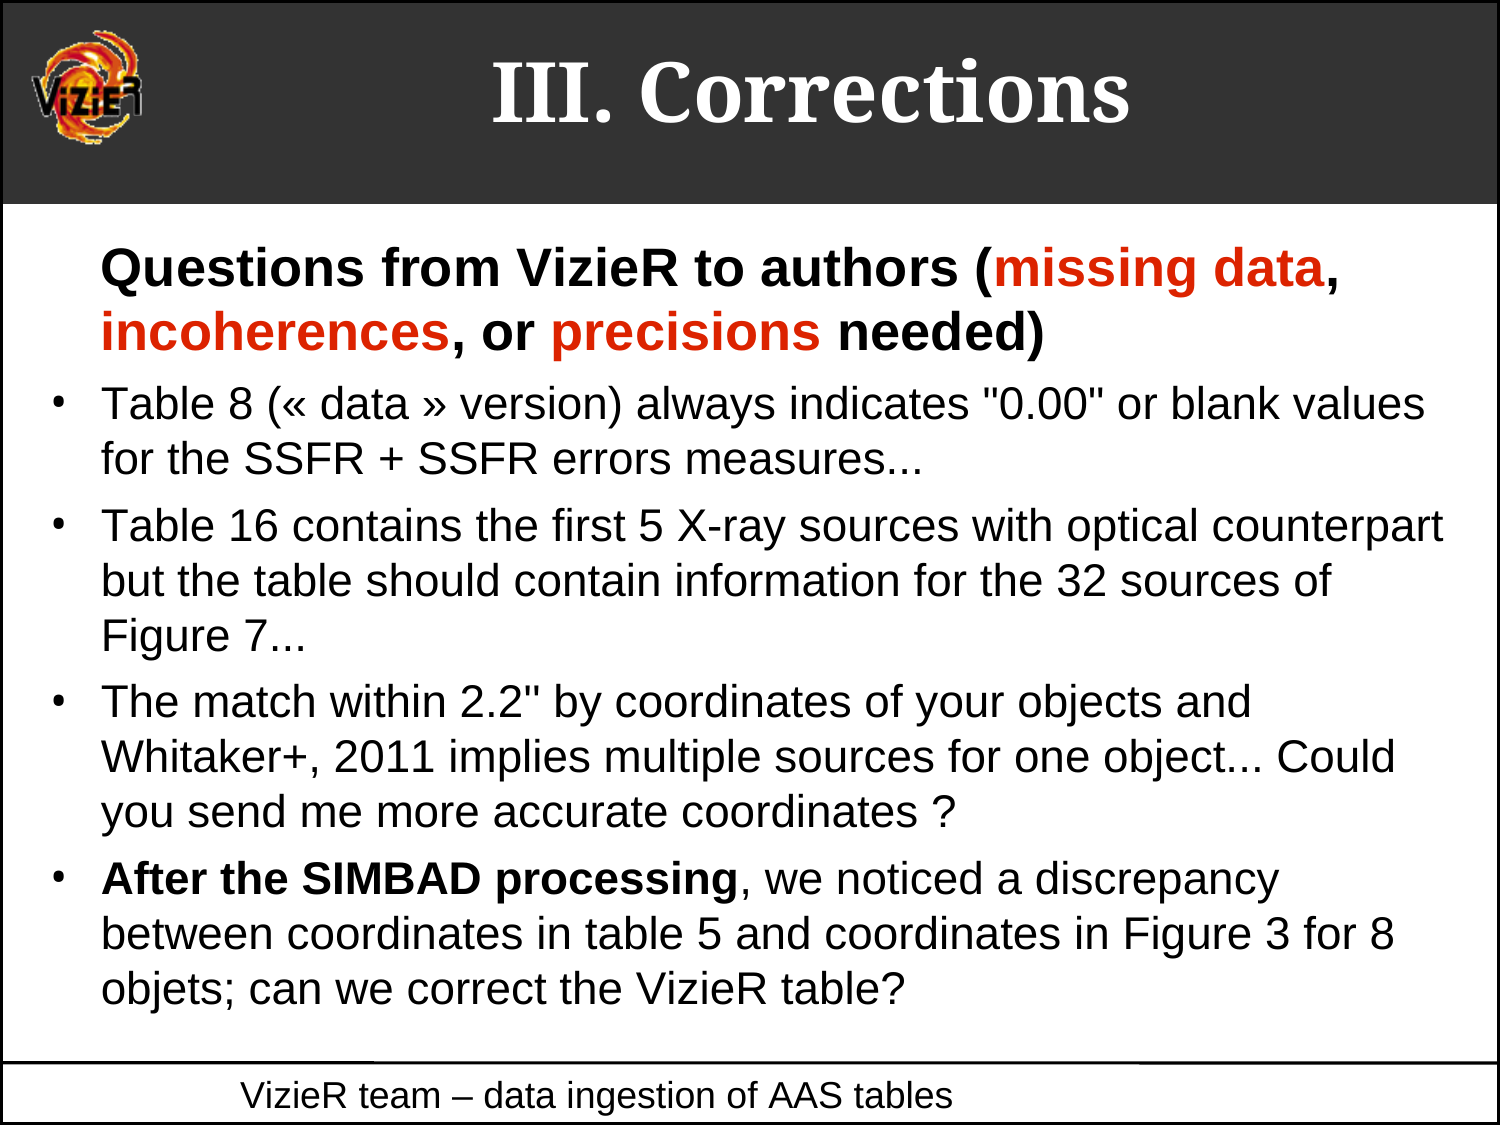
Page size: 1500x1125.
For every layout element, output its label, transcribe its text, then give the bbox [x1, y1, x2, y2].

picture [29, 29, 147, 148]
title III. Corrections [147, 1, 1477, 178]
text_box Questions from VizieR to authors (missing data, incoherences, or precisions needed) Table 8 (« data » version) always indicates "0.00" or blank values for the SSFR + SSFR errors measures... Table 16 contains the first 5 X-ray sources with optical counterpart but the table should contain information for the 32 sources of Figure 7... The match within 2.2'' by coordinates of your objects and Whitaker+, 2011 implies multiple sources for one object... Could you send me more accurate coordinates ? After the SIMBAD processing, we noticed a discrepancy between coordinates in table 5 and coordinates in Figure 3 for 8 objets; can we correct the VizieR table? [35, 224, 1477, 1052]
